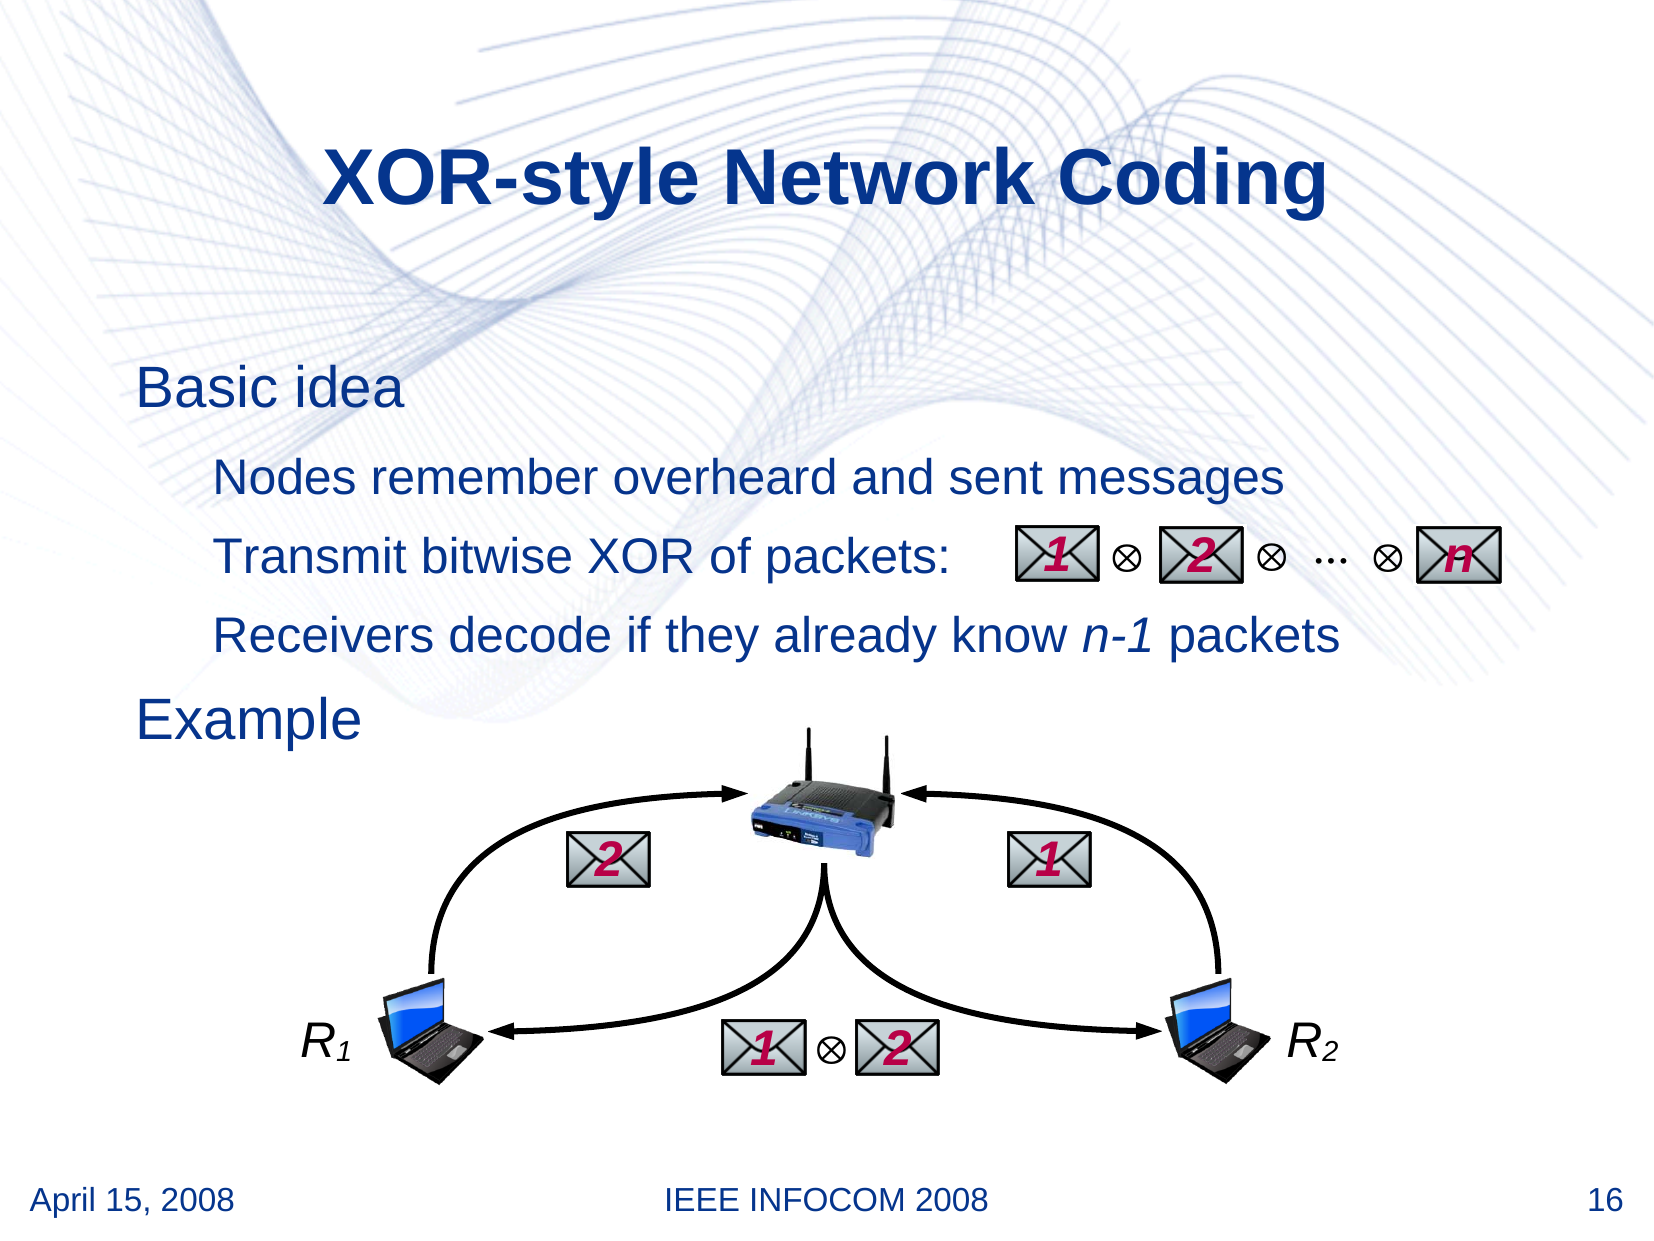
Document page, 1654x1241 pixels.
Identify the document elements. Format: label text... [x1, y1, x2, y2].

text_box R2 [1286, 1012, 1339, 1085]
chart [1103, 530, 1152, 584]
picture [0, 0, 1654, 1241]
chart [1247, 529, 1297, 583]
chart [805, 1022, 857, 1076]
title XOR-style Network Coding [118, 66, 1536, 288]
list Basic idea Nodes remember overheard and sent messages Transmit bitwise XOR of packets: Receivers decode if they already know n-1 packets Example [118, 354, 1536, 1108]
chart [1362, 530, 1413, 584]
text_box R1 [300, 1012, 353, 1085]
chart [1306, 521, 1356, 575]
